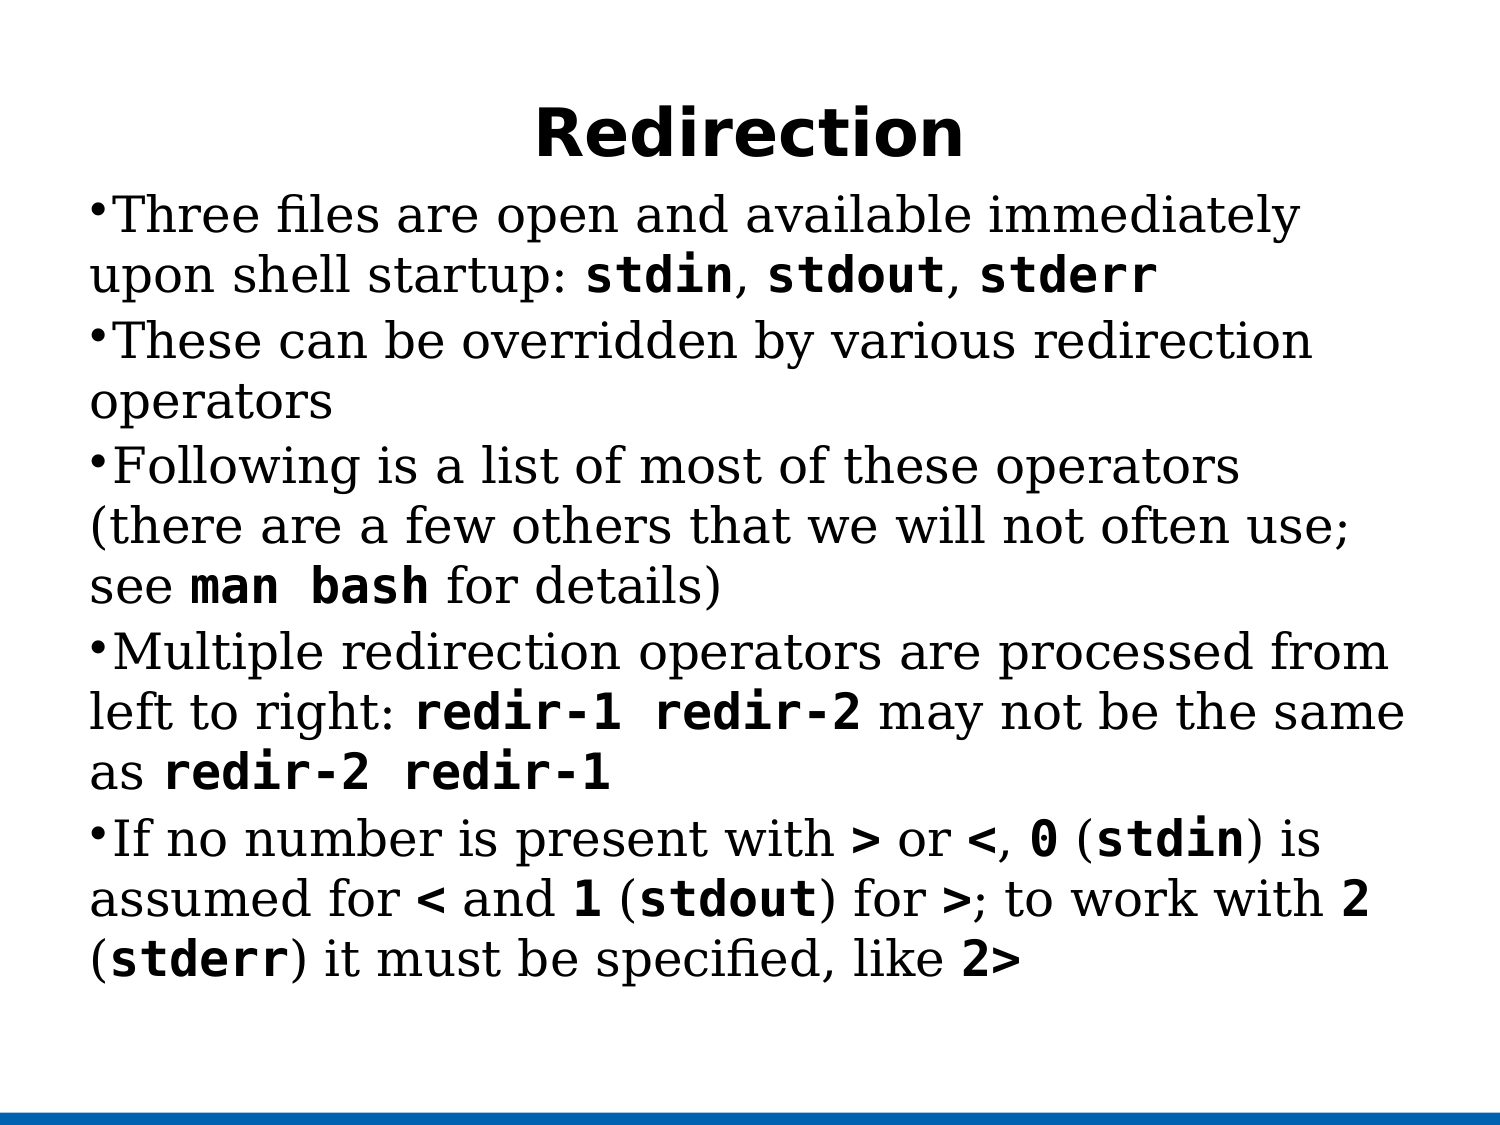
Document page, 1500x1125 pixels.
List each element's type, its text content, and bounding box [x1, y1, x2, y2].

text_box Redirection Three files are open and available immediately upon shell startup: stdin, stdout, stderr These can be overridden by various redirection operators Following is a list of most of these operators (there are a few others that we will not often use; see man bash for details) Multiple redirection operators are processed from left to right: redir-1 redir-2 may not be the same as redir-2 redir-1 If no number is present with > or <, 0 (stdin) is assumed for < and 1 (stdout) for >; to work with 2 (stderr) it must be specified, like 2> [75, 82, 1426, 994]
